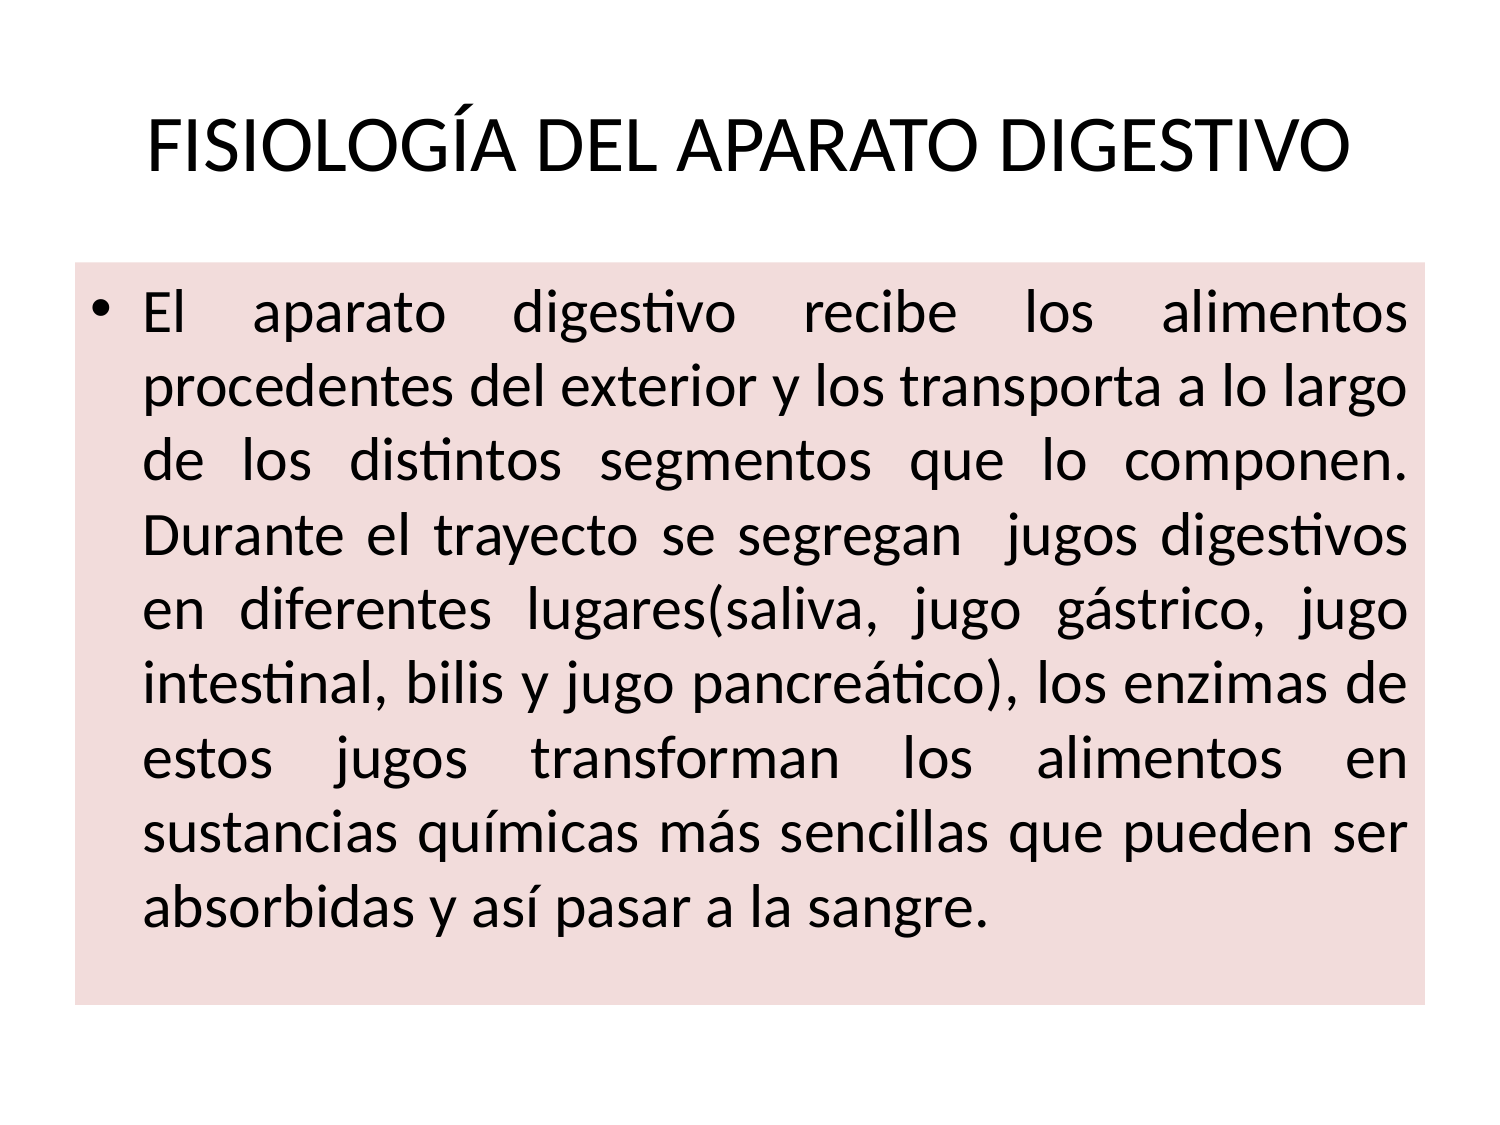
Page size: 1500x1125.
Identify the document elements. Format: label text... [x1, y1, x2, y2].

title FISIOLOGÍA DEL APARATO DIGESTIVO [75, 45, 1425, 233]
list El aparato digestivo recibe los alimentos procedentes del exterior y los transporta a lo largo de los distintos segmentos que lo componen. Durante el trayecto se segregan jugos digestivos en diferentes lugares(saliva, jugo gástrico, jugo intestinal, bilis y jugo pancreático), los enzimas de estos jugos transforman los alimentos en sustancias químicas más sencillas que pueden ser absorbidas y así pasar a la sangre. [75, 262, 1425, 1005]
